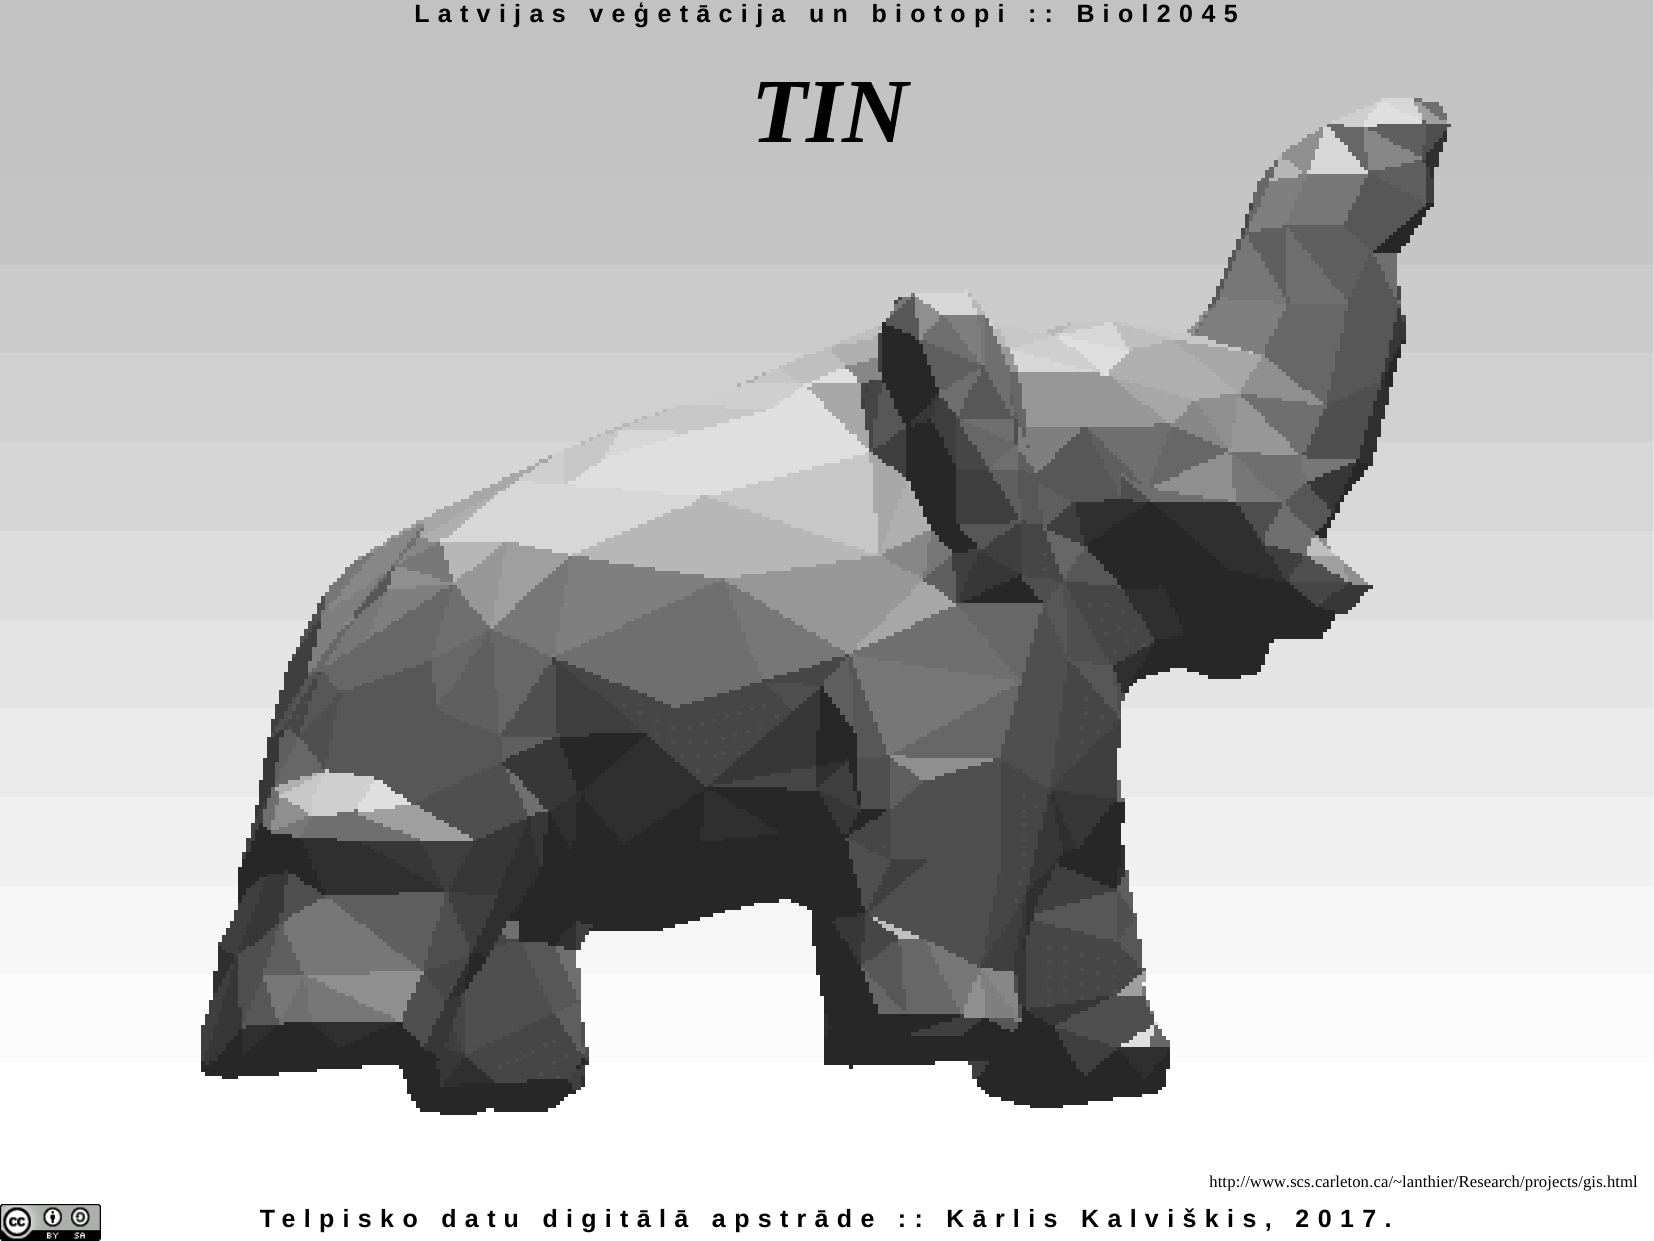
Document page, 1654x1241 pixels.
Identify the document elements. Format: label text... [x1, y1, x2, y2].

title TIN [34, 61, 1626, 296]
text_box http://www.scs.carleton.ca/~lanthier/Research/projects/gis.html [1194, 1165, 1653, 1199]
picture [0, 0, 1654, 1241]
